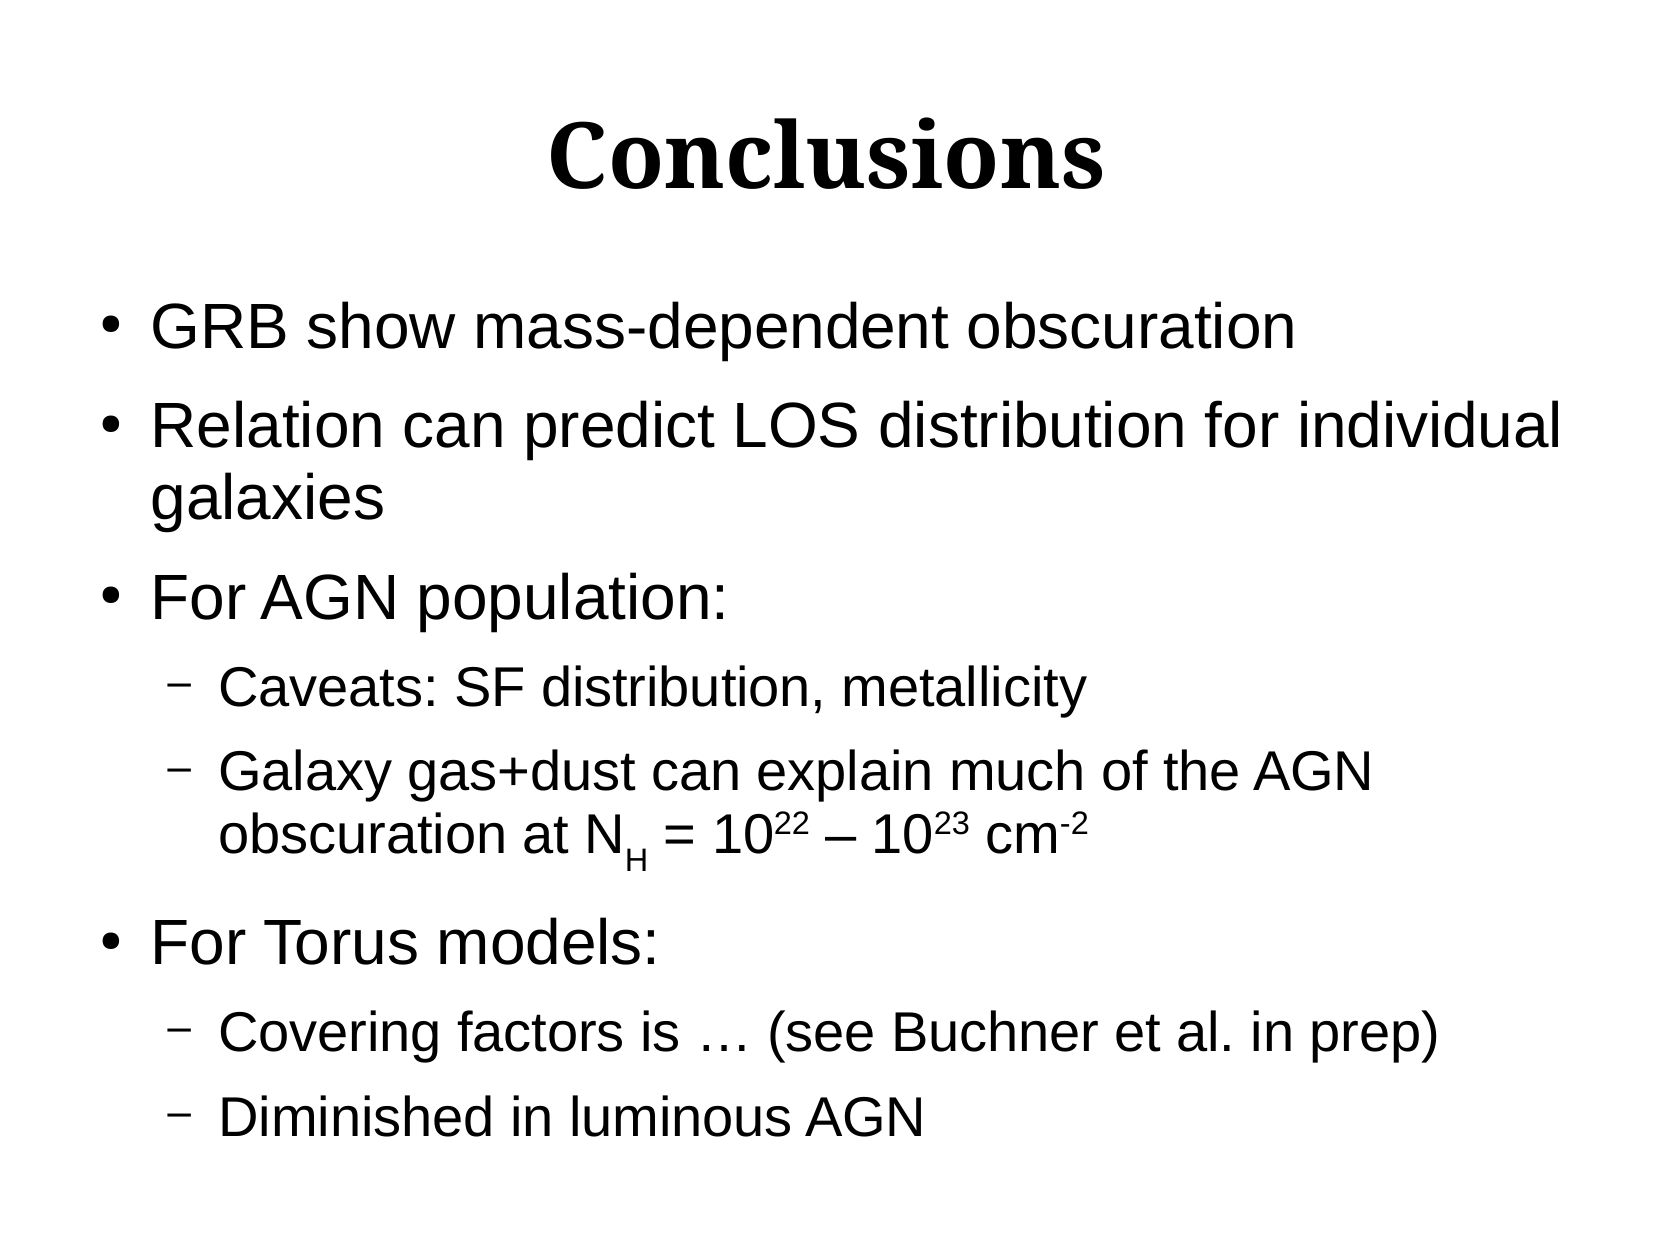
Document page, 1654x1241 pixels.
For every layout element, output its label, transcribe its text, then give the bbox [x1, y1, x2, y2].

title Conclusions [82, 49, 1571, 257]
list GRB show mass-dependent obscuration Relation can predict LOS distribution for individual galaxies For AGN population: Caveats: SF distribution, metallicity Galaxy gas+dust can explain much of the AGN obscuration at NH = 1022 – 1023 cm-2 For Torus models: Covering factors is … (see Buchner et al. in prep) Diminished in luminous AGN [82, 290, 1621, 1156]
